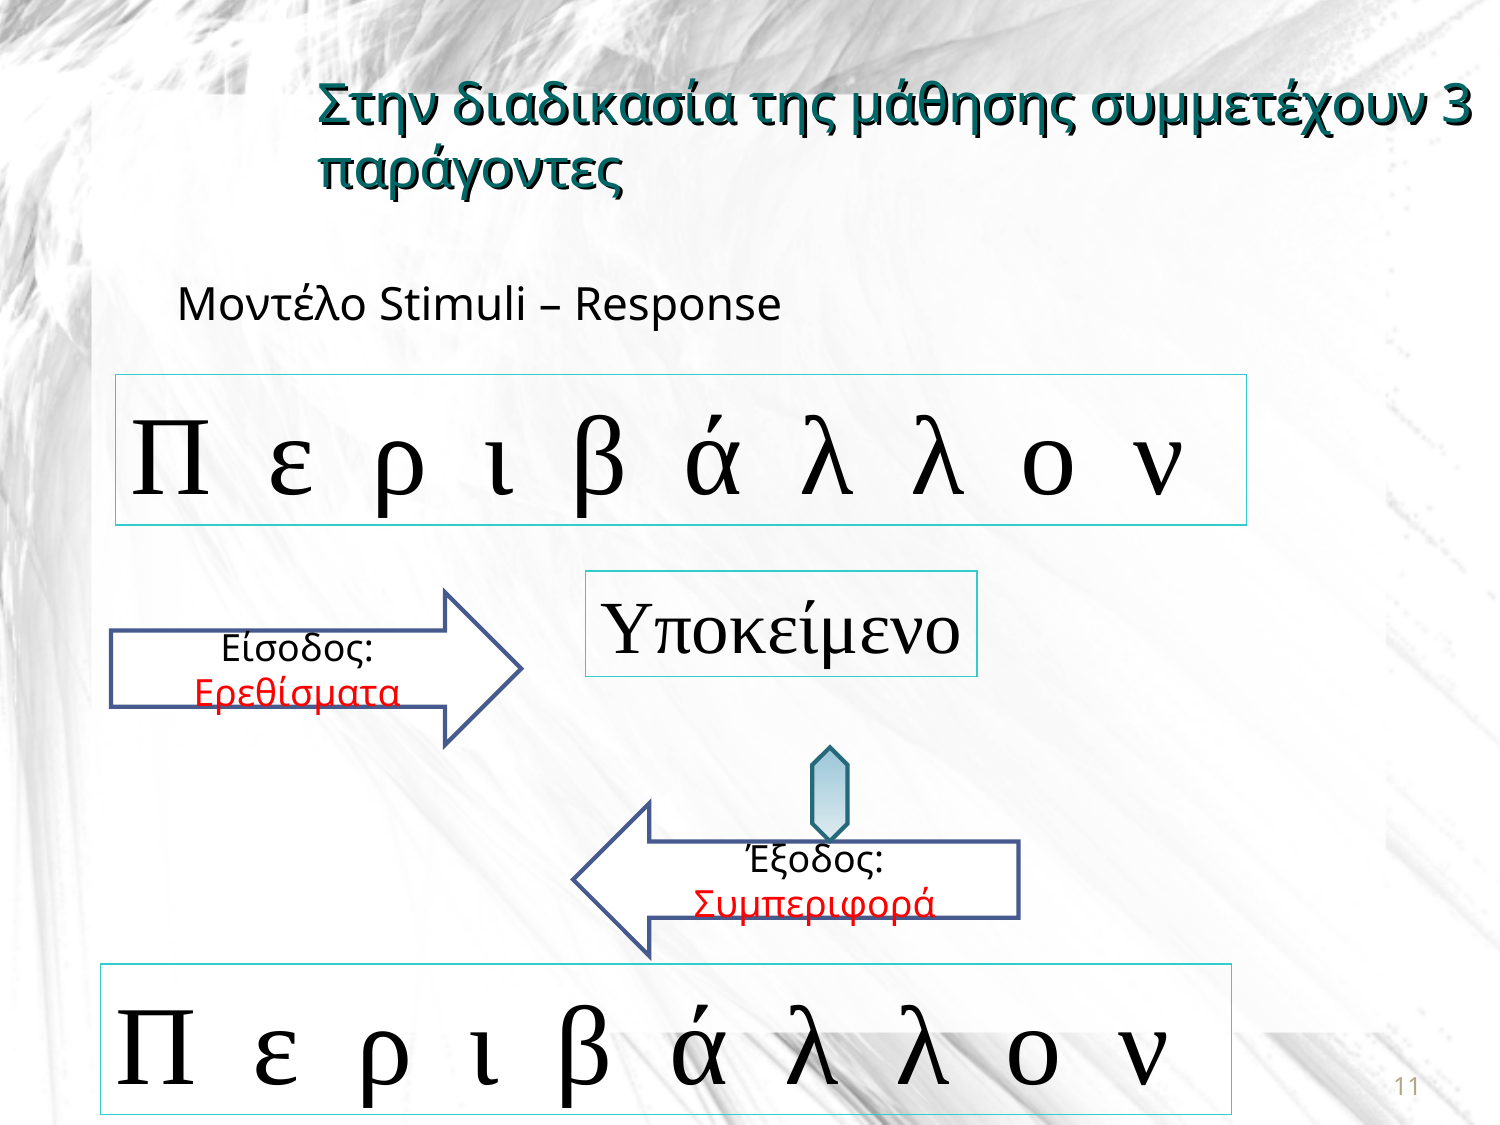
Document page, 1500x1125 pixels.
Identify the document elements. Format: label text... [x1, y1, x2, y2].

text_box Στην διαδικασία της μάθησης συμμετέχουν 3 παράγοντες [303, 33, 1500, 233]
text_box Έξοδος: Συμπεριφορά [573, 803, 1019, 956]
text_box [812, 747, 848, 842]
text_box Είσοδος: Ερεθίσματα [111, 592, 522, 745]
text_box <αριθμός> [1369, 1034, 1445, 1113]
text_box Υποκείμενο [585, 571, 978, 677]
text_box Μοντέλο Stimuli – Response [105, 267, 1500, 1055]
picture [0, 0, 1500, 1125]
text_box Π ε ρ ι β ά λ λ ο ν [100, 964, 1232, 1115]
text_box Π ε ρ ι β ά λ λ ο ν [115, 374, 1247, 525]
